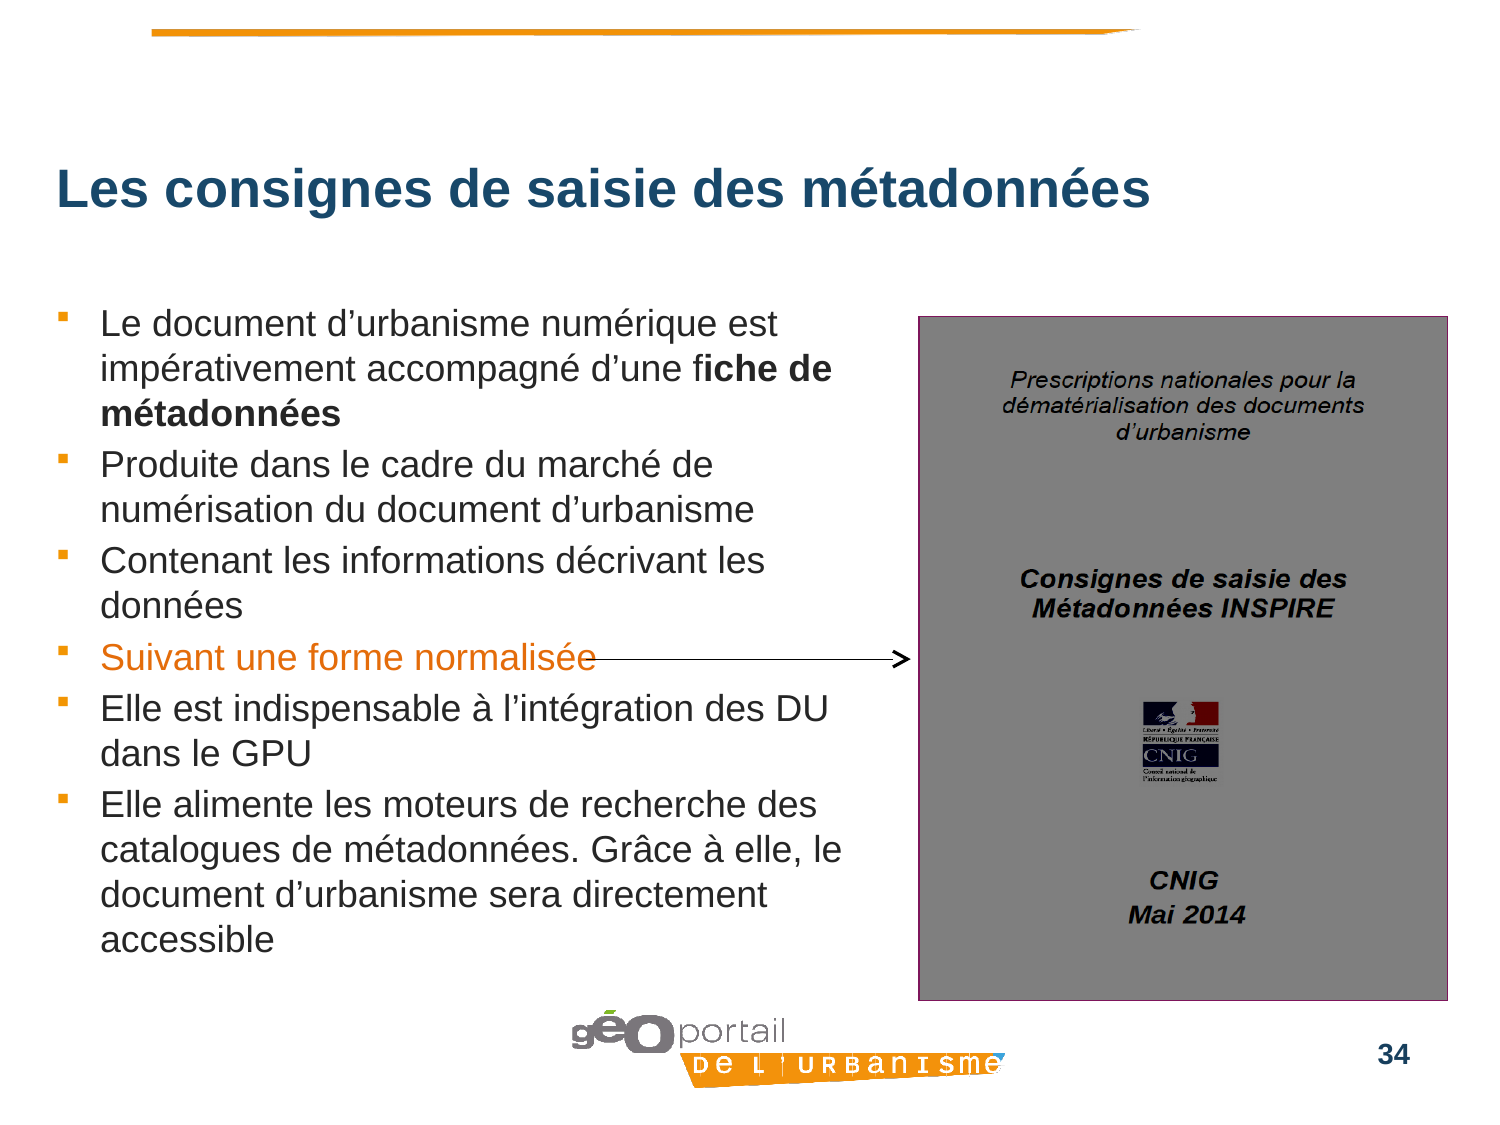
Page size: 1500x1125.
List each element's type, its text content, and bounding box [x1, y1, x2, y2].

text_box <numéro> [1249, 1026, 1426, 1081]
picture [536, 869, 1037, 1125]
picture [919, 317, 1447, 1000]
text_box Le document d’urbanisme numérique est impérativement accompagné d’une fiche de métadonnées Produite dans le cadre du marché de numérisation du document d’urbanisme Contenant les informations décrivant les données Suivant une forme normalisée Elle est indispensable à l’intégration des DU dans le GPU Elle alimente les moteurs de recherche des catalogues de métadonnées. Grâce à elle, le document d’urbanisme sera directement accessible [41, 291, 882, 989]
title Les consignes de saisie des métadonnées [41, 104, 1459, 268]
